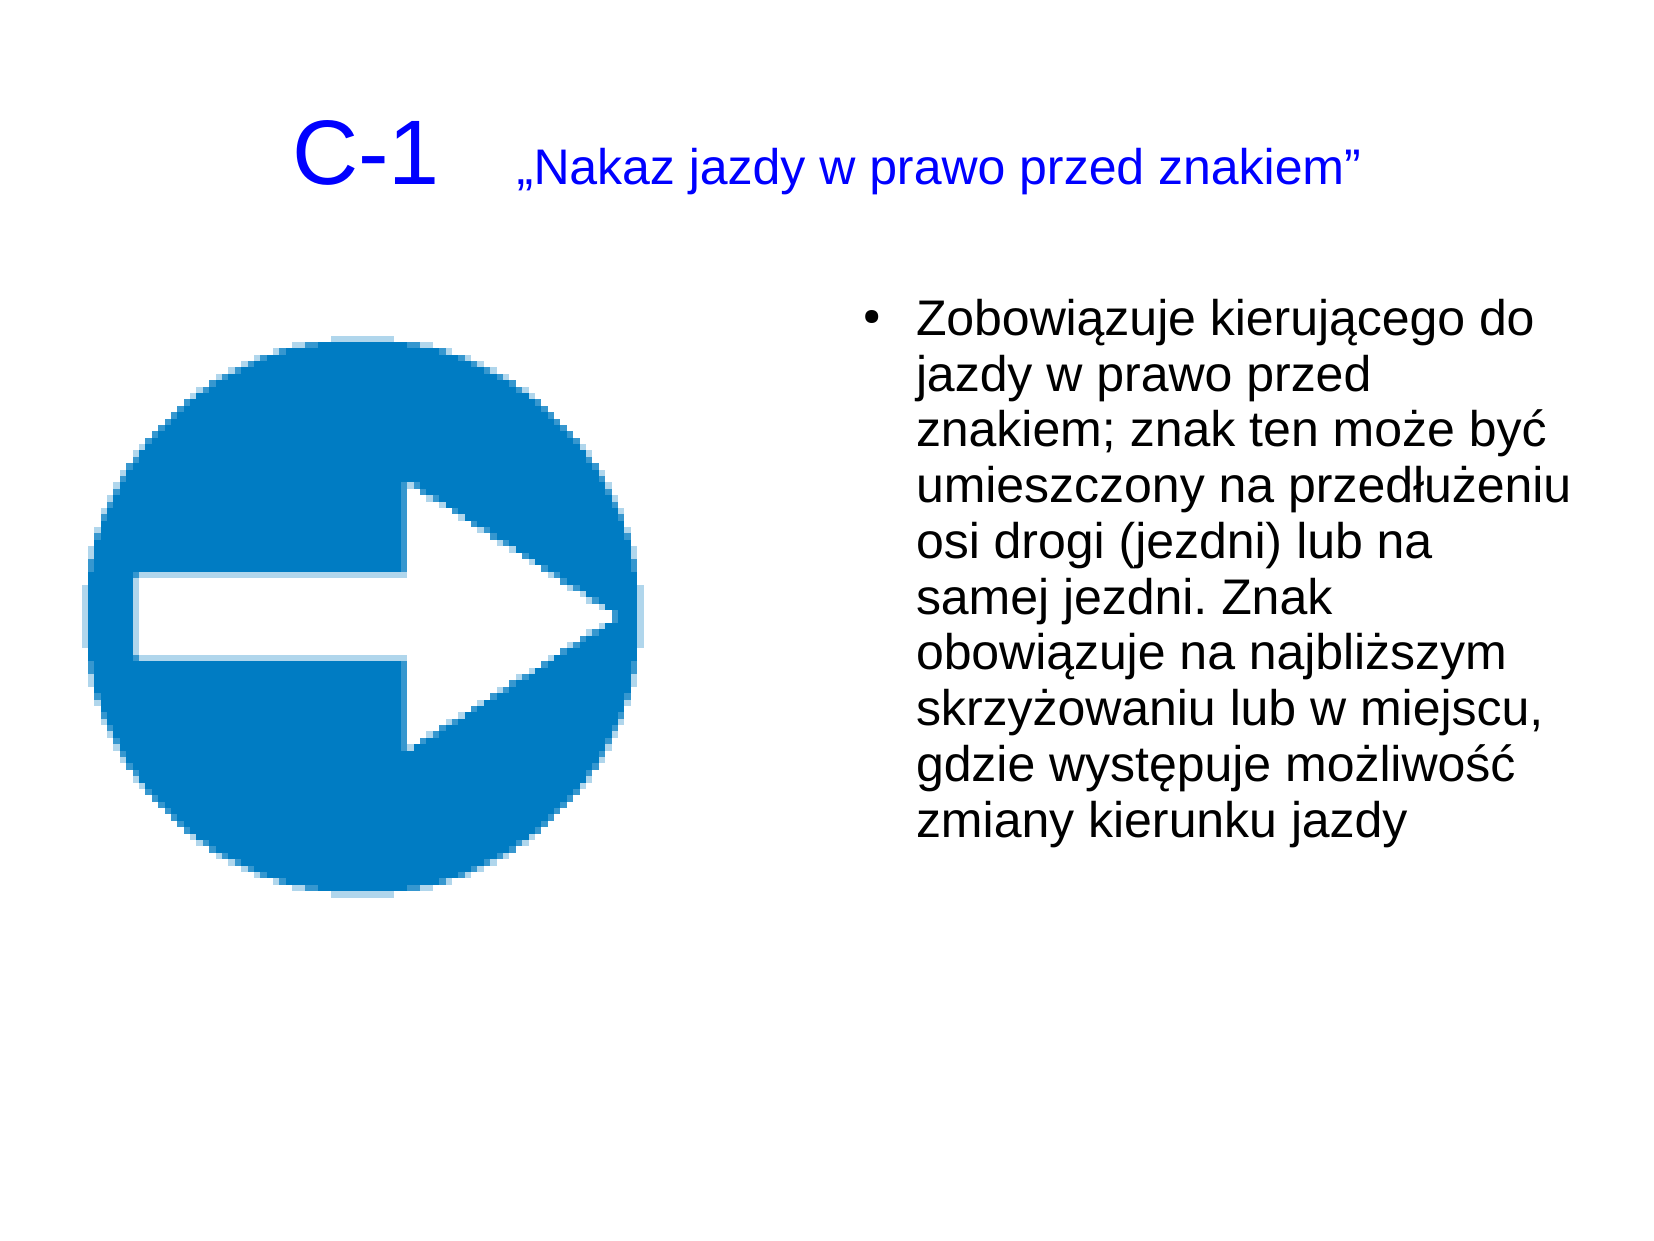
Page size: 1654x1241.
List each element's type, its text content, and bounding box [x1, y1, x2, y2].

title C-1 „Nakaz jazdy w prawo przed znakiem” [82, 56, 1571, 250]
list Zobowiązuje kierującego do jazdy w prawo przed znakiem; znak ten może być umieszczony na przedłużeniu osi drogi (jezdni) lub na samej jezdni. Znak obowiązuje na najbliższym skrzyżowaniu lub w miejscu, gdzie występuje możliwość zmiany kierunku jazdy [845, 290, 1572, 1094]
picture [82, 336, 644, 898]
